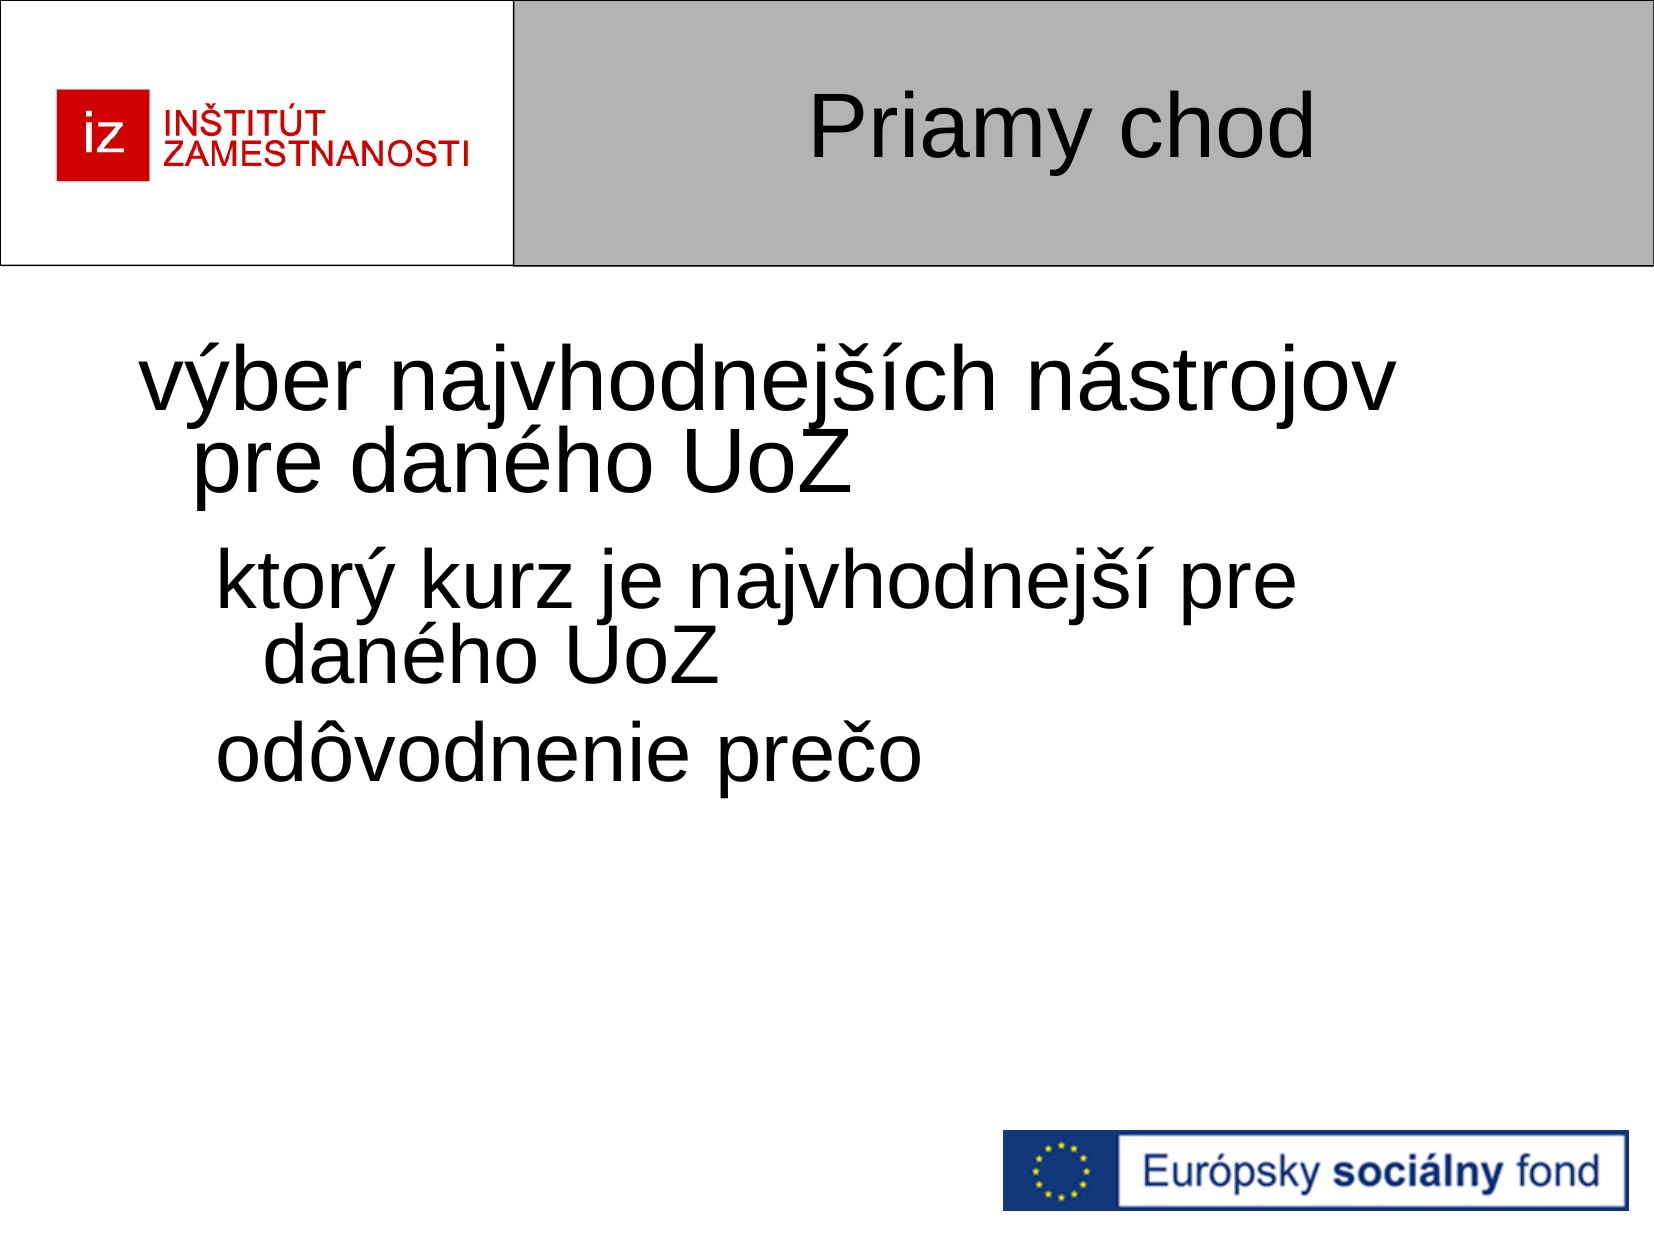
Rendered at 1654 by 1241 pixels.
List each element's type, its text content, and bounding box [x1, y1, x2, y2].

picture [5, 8, 512, 257]
list výber najvhodnejších nástrojov pre daného UoZ ktorý kurz je najvhodnejší pre daného UoZ odôvodnenie prečo [121, 344, 1533, 1112]
picture [1003, 1130, 1629, 1211]
title Priamy chod [561, 37, 1565, 229]
